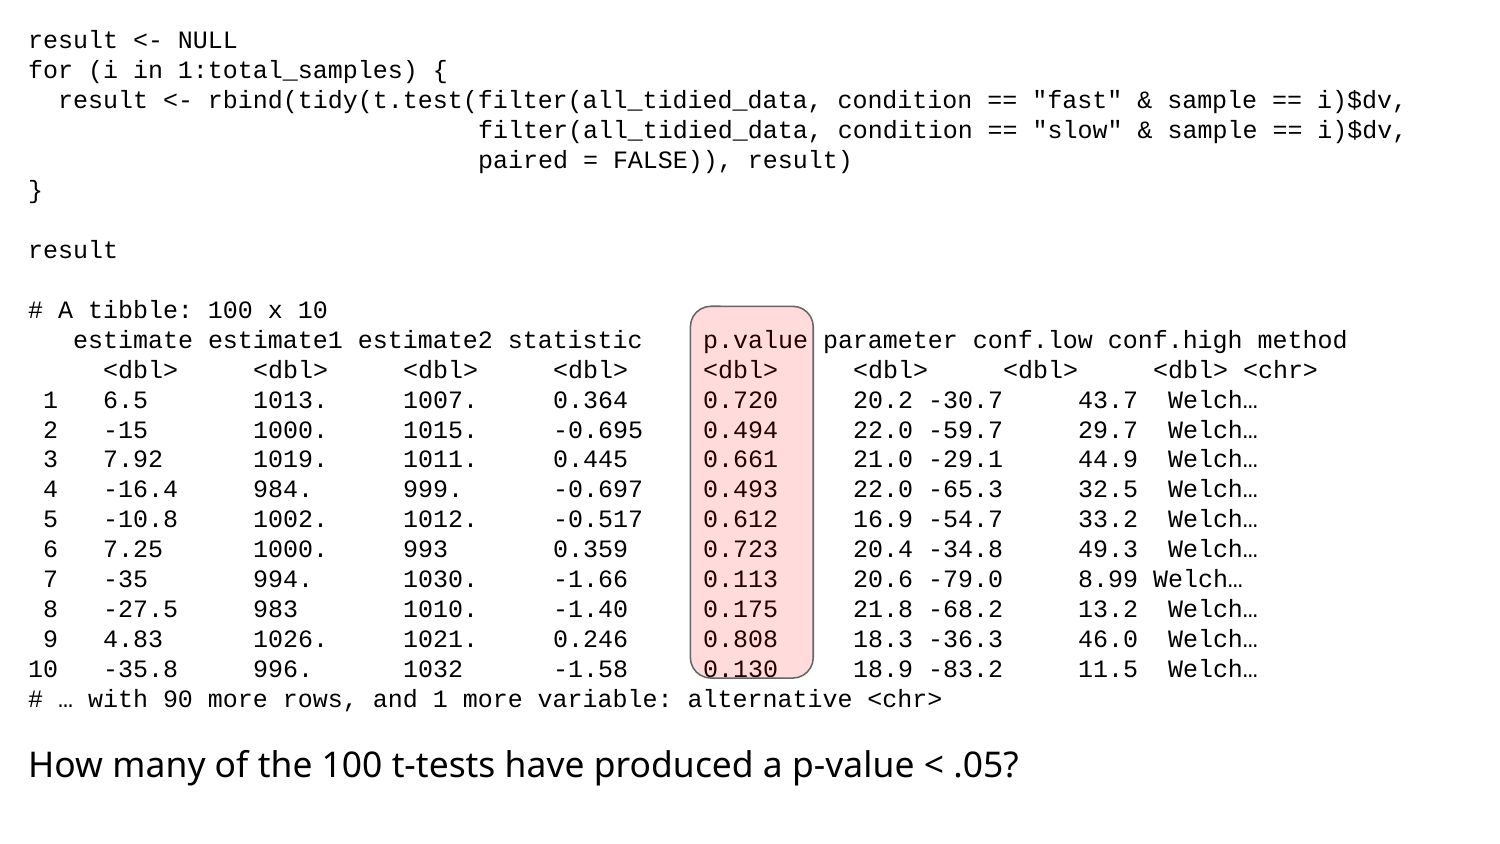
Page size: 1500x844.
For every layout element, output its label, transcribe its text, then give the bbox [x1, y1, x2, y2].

text_box [690, 306, 814, 679]
text_box result <- NULL for (i in 1:total_samples) { result <- rbind(tidy(t.test(filter(all_tidied_data, condition == "fast" & sample == i)$dv, filter(all_tidied_data, condition == "slow" & sample == i)$dv, paired = FALSE)), result) } result # A tibble: 100 x 10 estimate estimate1 estimate2 statistic p.value parameter conf.low conf.high method <dbl> <dbl> <dbl> <dbl> <dbl> <dbl> <dbl> <dbl> <chr> 1 6.5 1013. 1007. 0.364 0.720 20.2 -30.7 43.7 Welch… 2 -15 1000. 1015. -0.695 0.494 22.0 -59.7 29.7 Welch… 3 7.92 1019. 1011. 0.445 0.661 21.0 -29.1 44.9 Welch… 4 -16.4 984. 999. -0.697 0.493 22.0 -65.3 32.5 Welch… 5 -10.8 1002. 1012. -0.517 0.612 16.9 -54.7 33.2 Welch… 6 7.25 1000. 993 0.359 0.723 20.4 -34.8 49.3 Welch… 7 -35 994. 1030. -1.66 0.113 20.6 -79.0 8.99 Welch… 8 -27.5 983 1010. -1.40 0.175 21.8 -68.2 13.2 Welch… 9 4.83 1026. 1021. 0.246 0.808 18.3 -36.3 46.0 Welch… 10 -35.8 996. 1032 -1.58 0.130 18.9 -83.2 11.5 Welch… # … with 90 more rows, and 1 more variable: alternative <chr> How many of the 100 t-tests have produced a p-value < .05? [13, 8, 1483, 822]
